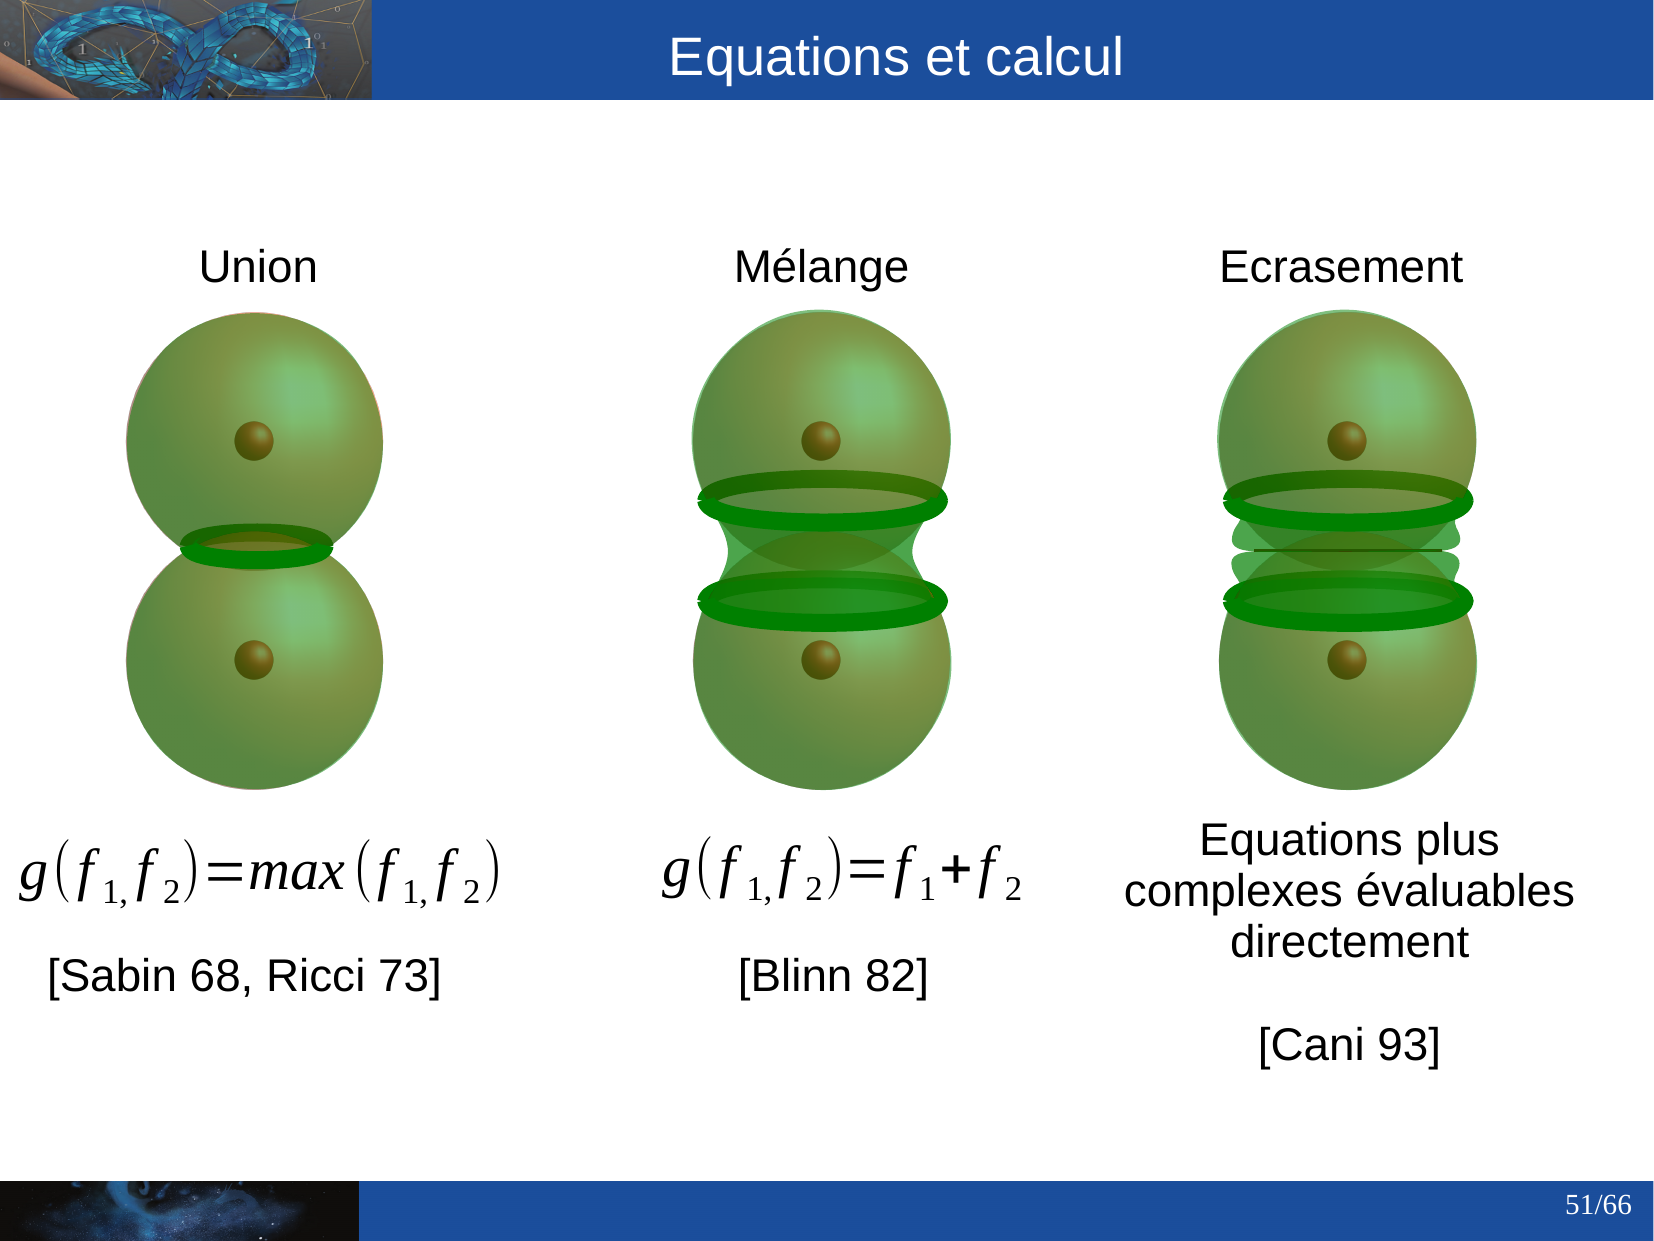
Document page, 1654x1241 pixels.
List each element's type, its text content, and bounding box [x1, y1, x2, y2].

text_box [706, 521, 934, 613]
text_box [1217, 316, 1477, 513]
text_box Ecrasement [1160, 233, 1523, 316]
text_box [1231, 520, 1466, 620]
title Equations et calcul [387, 10, 1407, 102]
text_box [691, 316, 951, 513]
chart [652, 833, 1029, 908]
text_box [Sabin 68, Ricci 73] [11, 942, 479, 1061]
chart [9, 836, 509, 911]
text_box Mélange [640, 233, 1003, 316]
text_box [1219, 612, 1478, 791]
picture [0, 1181, 1654, 1241]
text_box [693, 612, 952, 791]
text_box [126, 313, 384, 790]
picture [0, 0, 1654, 100]
text_box Equations plus complexes évaluables directement [Cani 93] [1095, 806, 1605, 1078]
text_box [Blinn 82] [654, 942, 1013, 1025]
text_box Union [167, 233, 350, 300]
